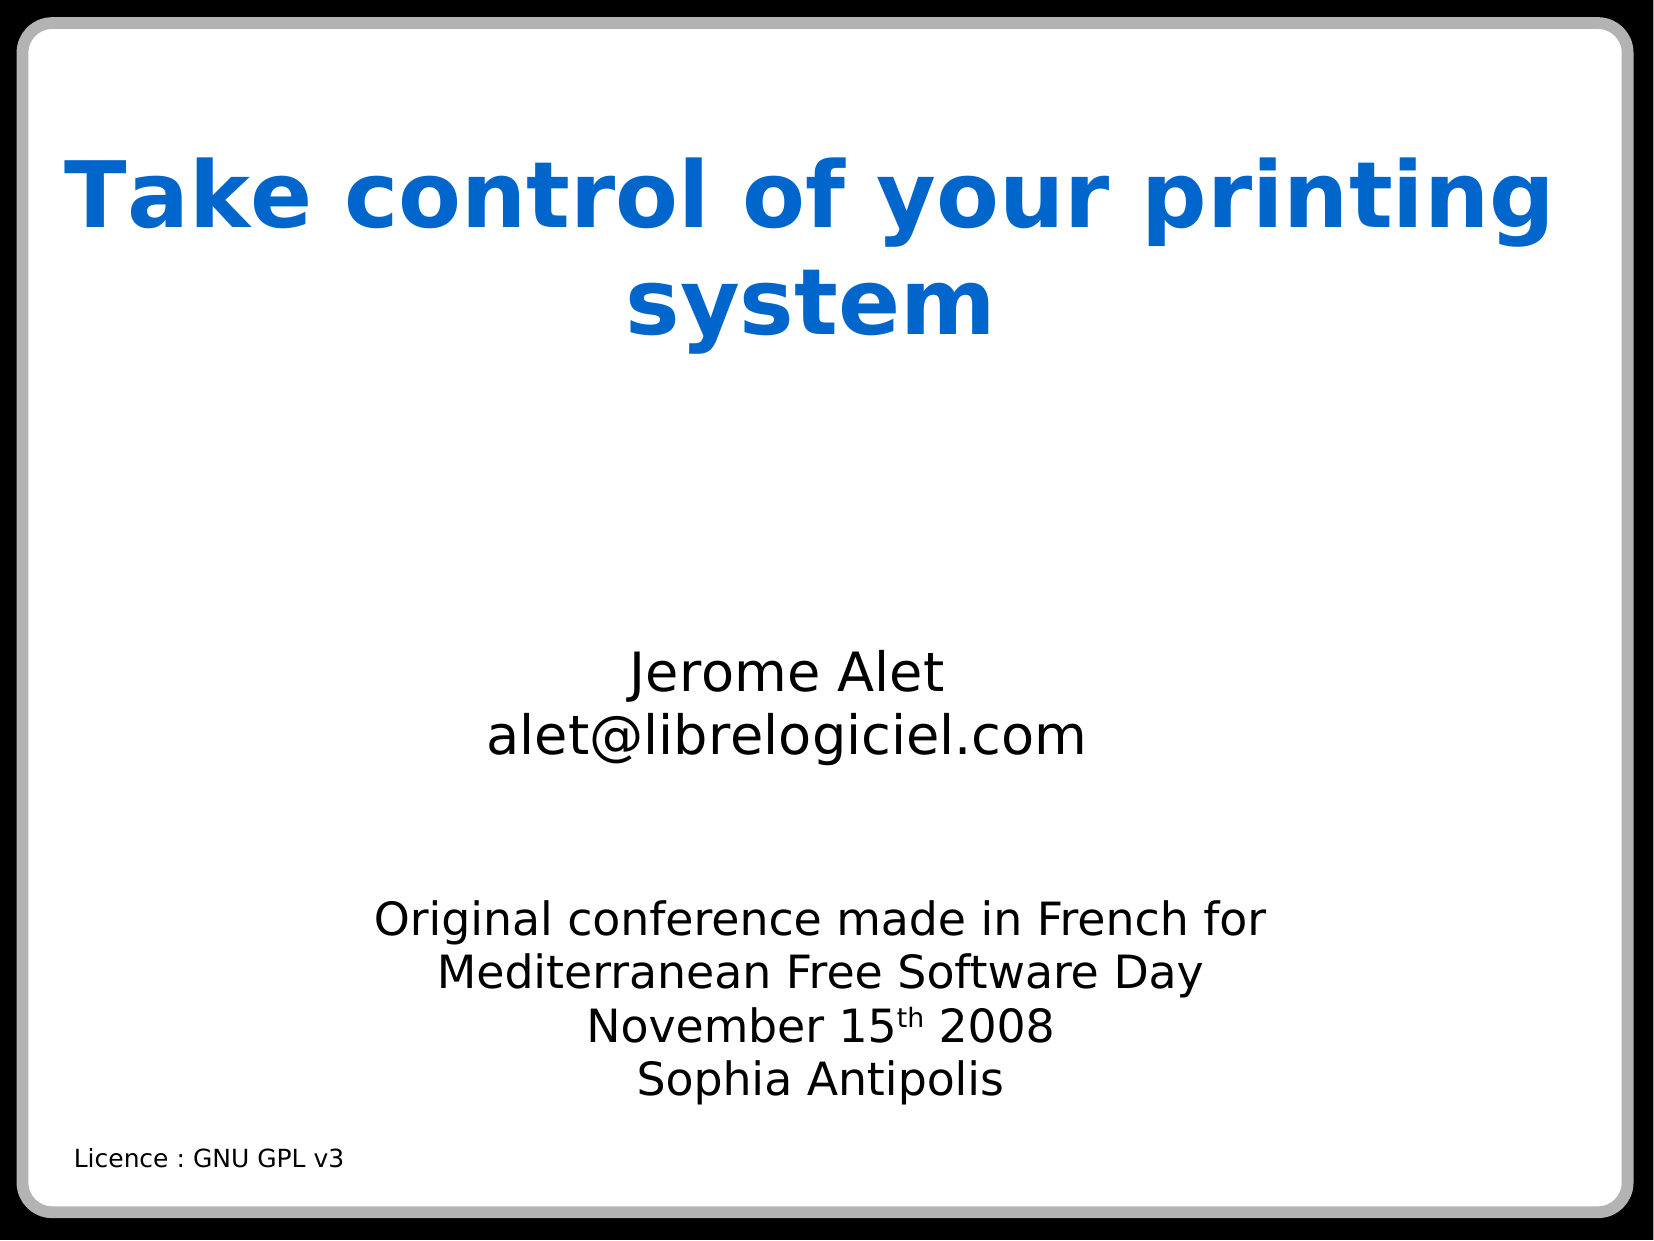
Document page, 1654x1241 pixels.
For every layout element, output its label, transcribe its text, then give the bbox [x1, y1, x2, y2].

title Take control of your printing system [56, 142, 1565, 357]
subtitle Jerome Alet alet@librelogiciel.com [236, 403, 1304, 1004]
text_box Original conference made in French for Mediterranean Free Software Day November 15th 2008 Sophia Antipolis [359, 885, 1282, 1116]
text_box Licence : GNU GPL v3 [59, 1136, 384, 1182]
